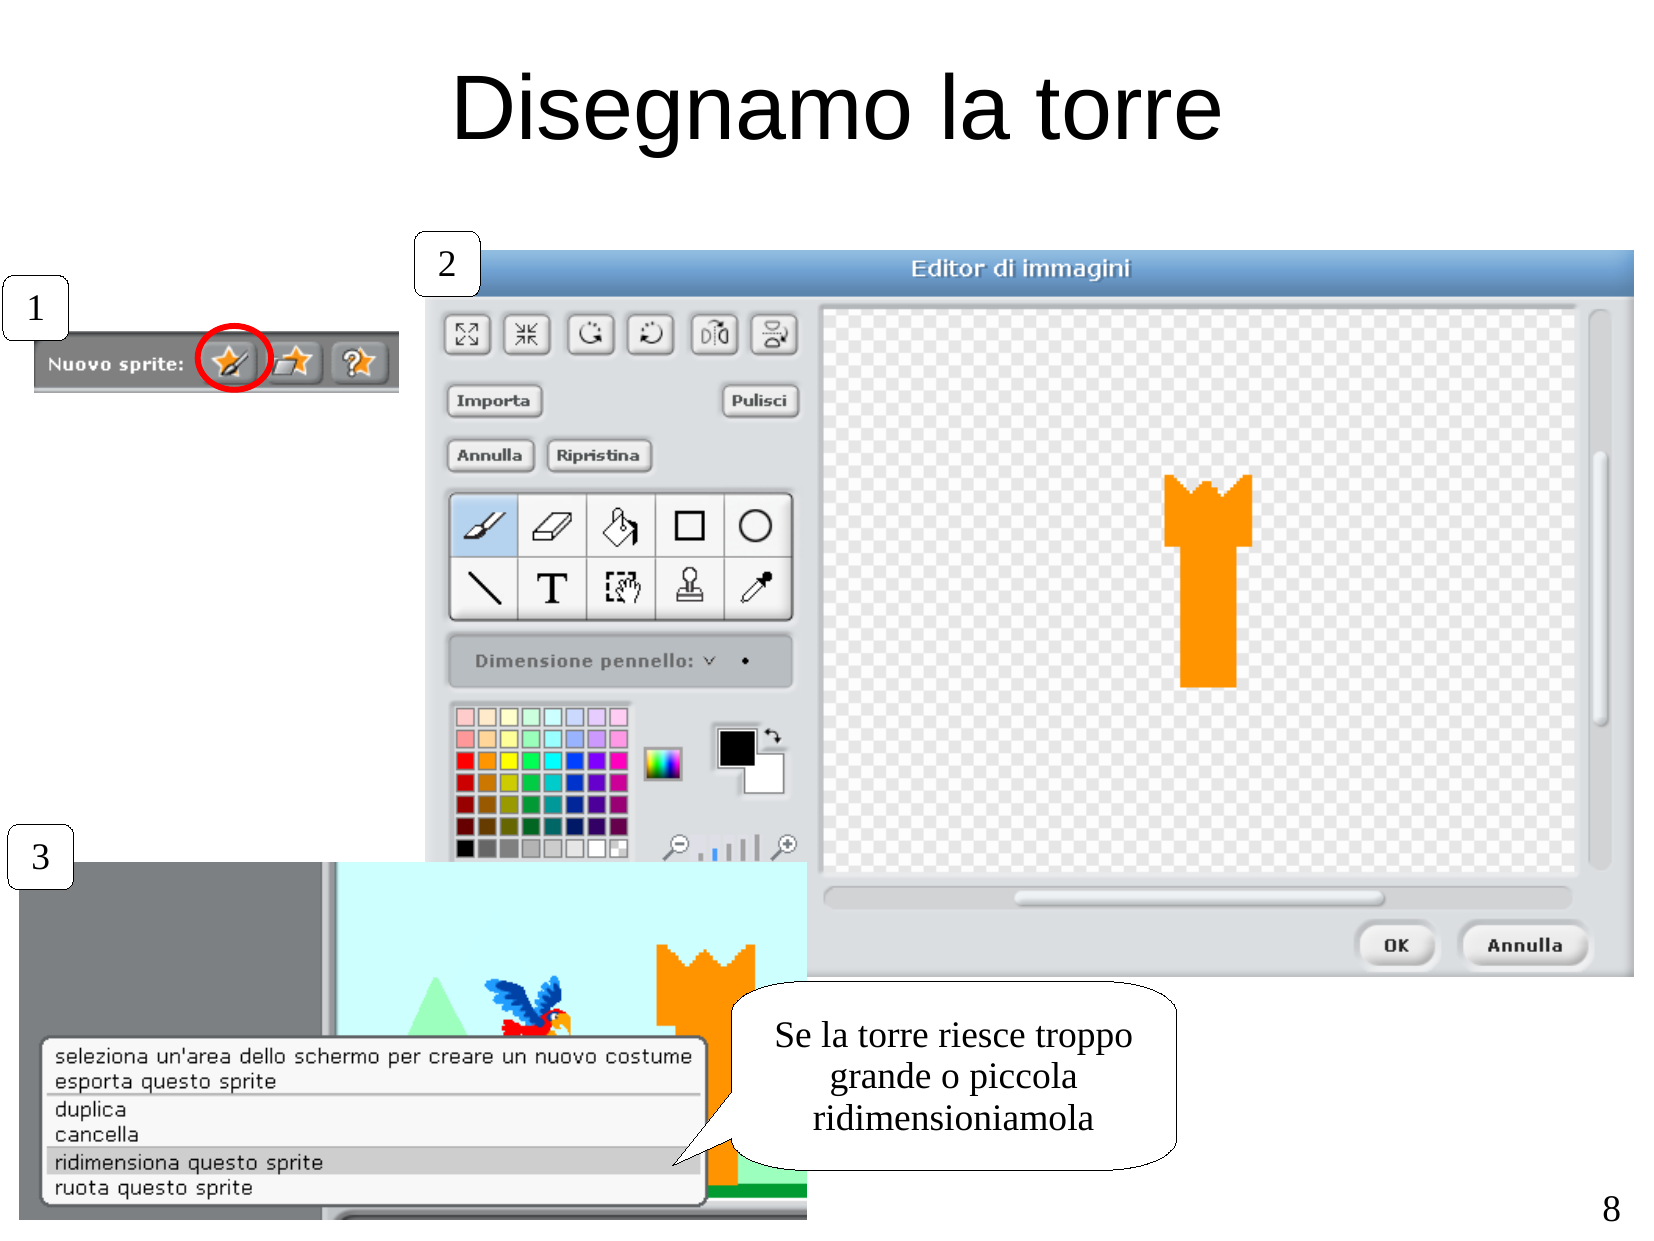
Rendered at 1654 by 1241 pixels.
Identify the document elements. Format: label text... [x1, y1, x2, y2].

text_box 3 [7, 824, 74, 890]
text_box 2 [414, 231, 481, 297]
text_box 8 [1587, 1180, 1638, 1238]
picture [201, 331, 268, 386]
text_box Se la torre riesce troppo grande o piccola ridimensioniamola [672, 981, 1177, 1171]
title Disegnamo la torre [93, 36, 1582, 179]
text_box 1 [2, 275, 69, 341]
picture [34, 331, 226, 393]
picture [19, 250, 1634, 1220]
picture [243, 331, 399, 393]
